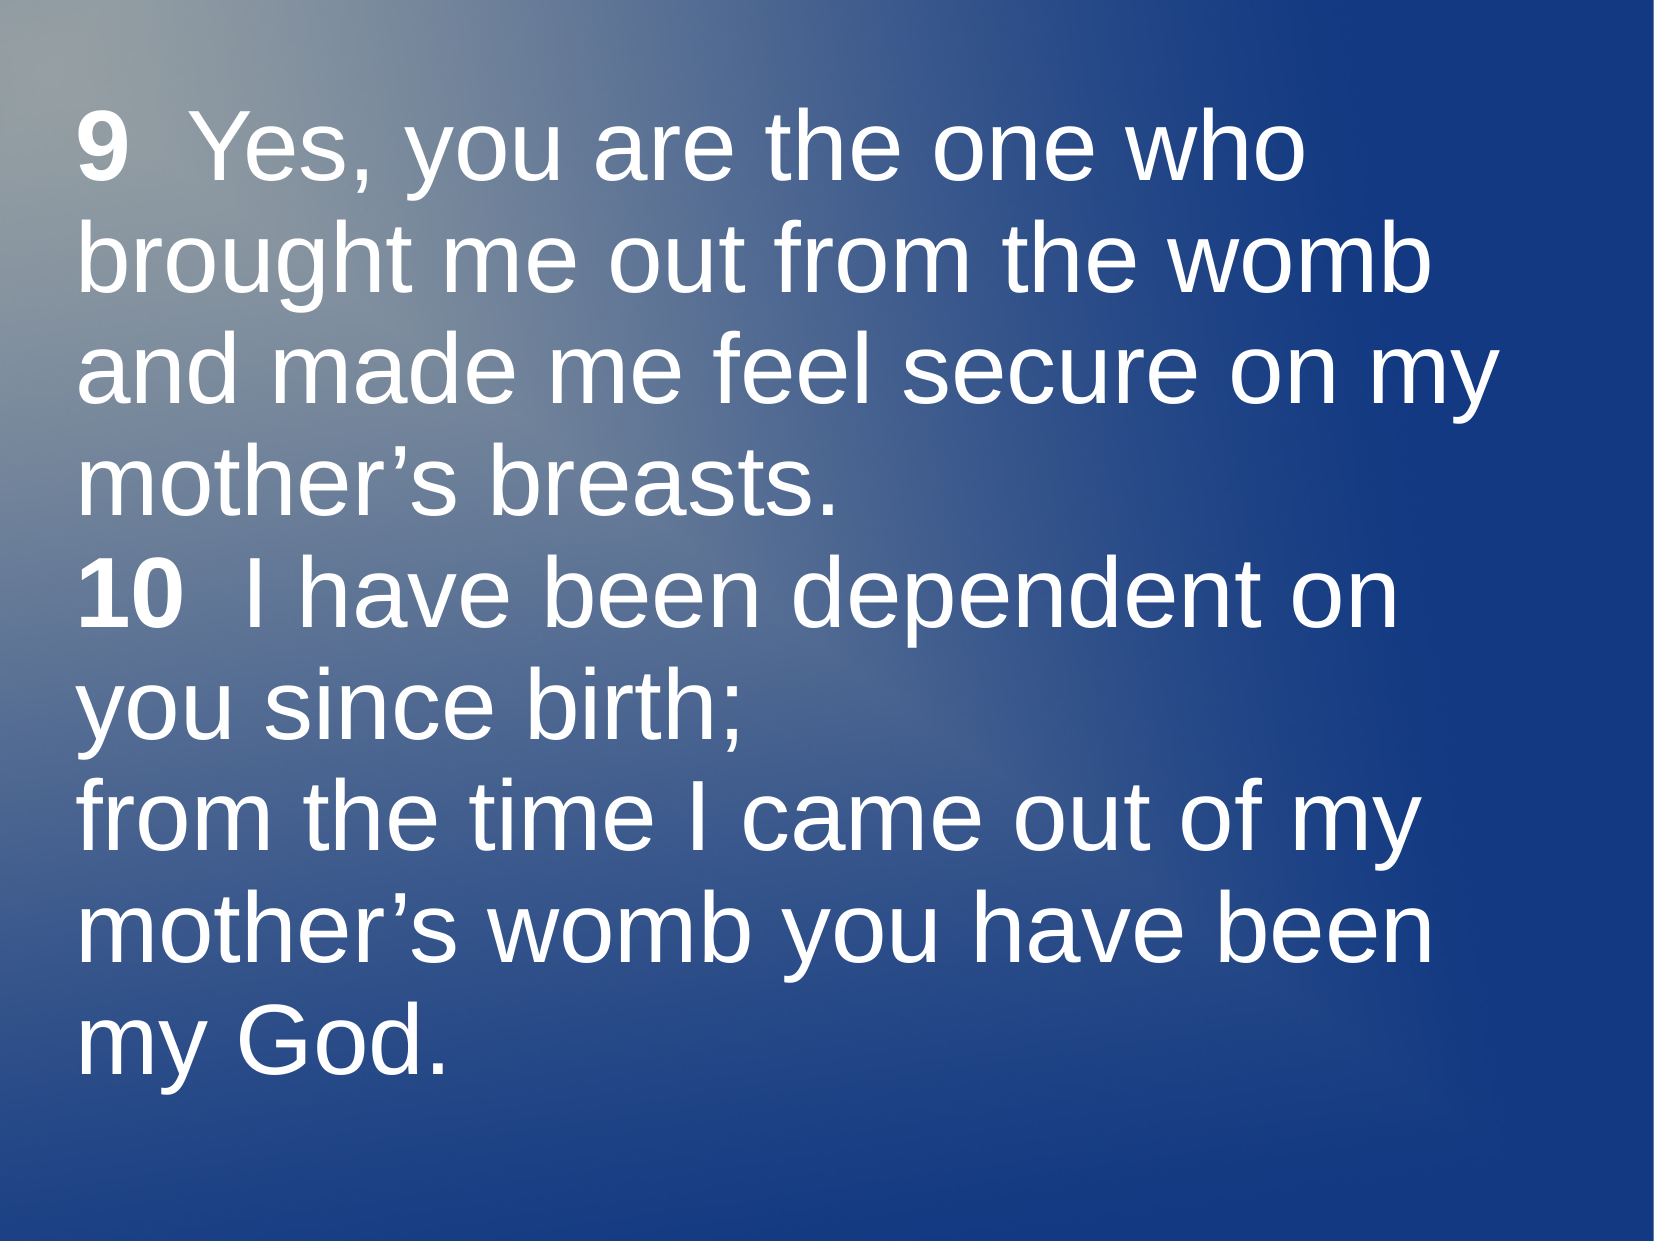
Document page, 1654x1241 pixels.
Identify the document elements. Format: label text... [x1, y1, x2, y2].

list 9 Yes, you are the one who brought me out from the womb and made me feel secure on my mother’s breasts. 10 I have been dependent on you since birth; from the time I came out of my mother’s womb you have been my God. [75, 90, 1549, 1241]
picture [0, 0, 1654, 1241]
